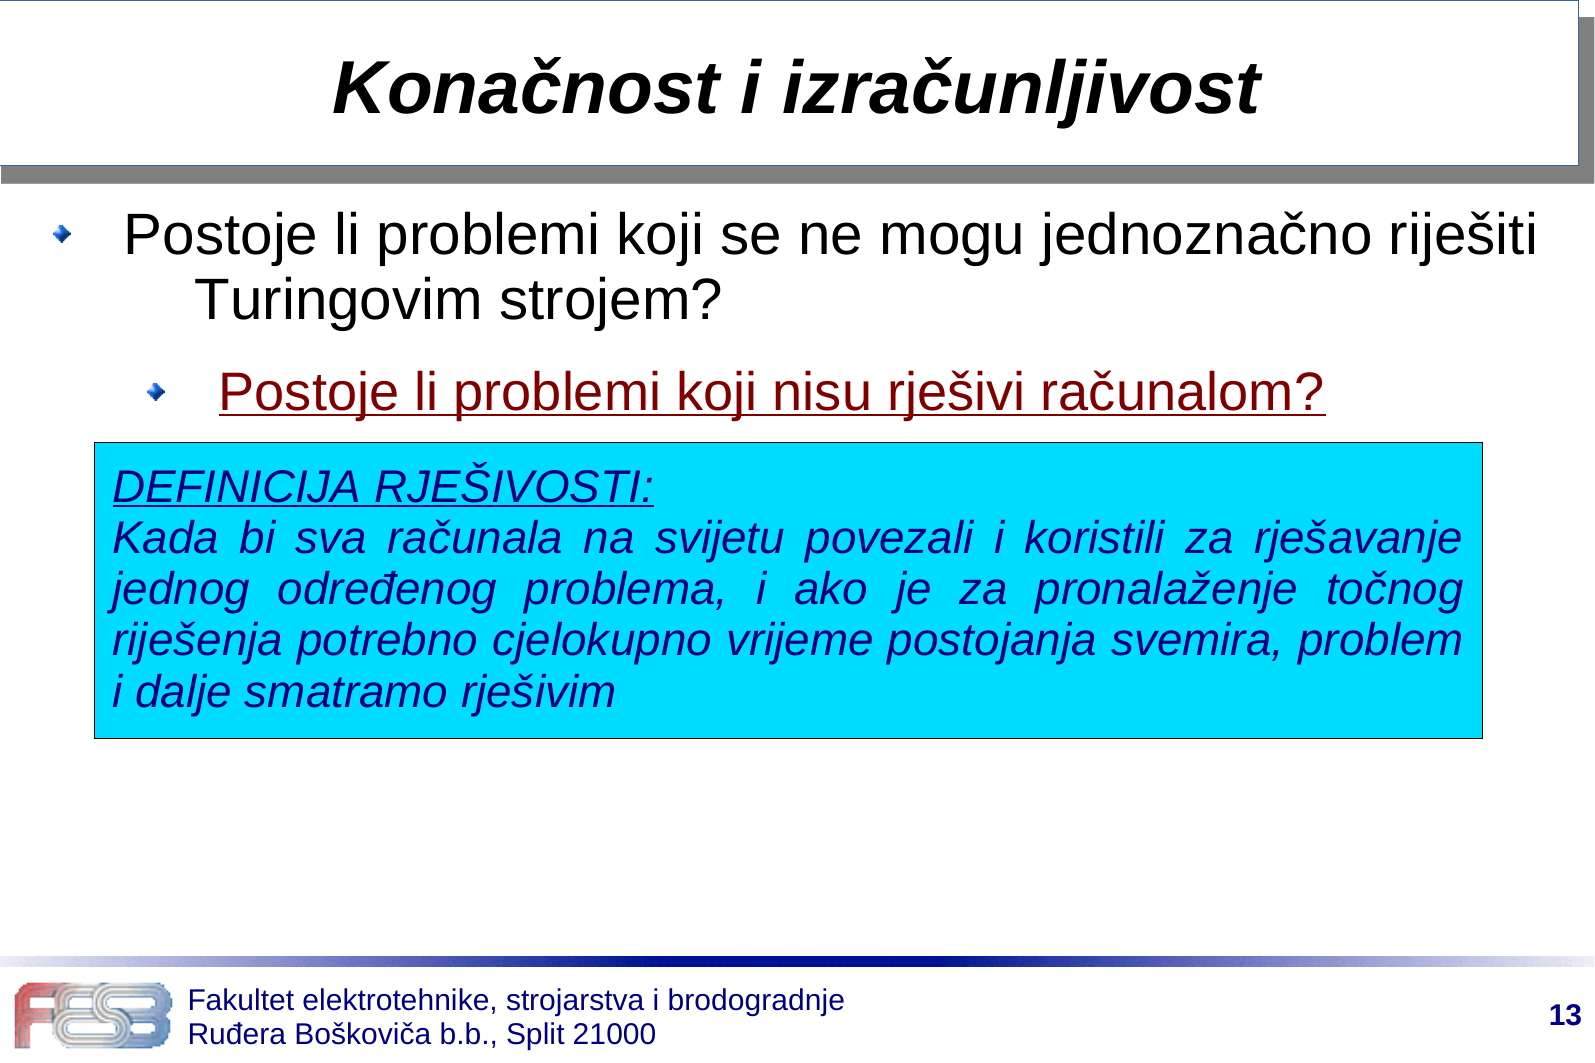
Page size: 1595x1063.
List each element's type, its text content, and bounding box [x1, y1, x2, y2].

text_box DEFINICIJA RJEŠIVOSTI: Kada bi sva računala na svijetu povezali i koristili za rješavanje jednog određenog problema, i ako je za pronalaženje točnog riješenja potrebno cjelokupno vrijeme postojanja svemira, problem i dalje smatramo rješivim [94, 442, 1483, 739]
picture [9, 975, 177, 1059]
picture [0, 956, 1595, 967]
list Postoje li problemi koji se ne mogu jednoznačno riješiti Turingovim strojem? Postoje li problemi koji nisu rješivi računalom? [29, 201, 1565, 944]
title Konačnost i izračunljivost [0, 0, 1595, 175]
